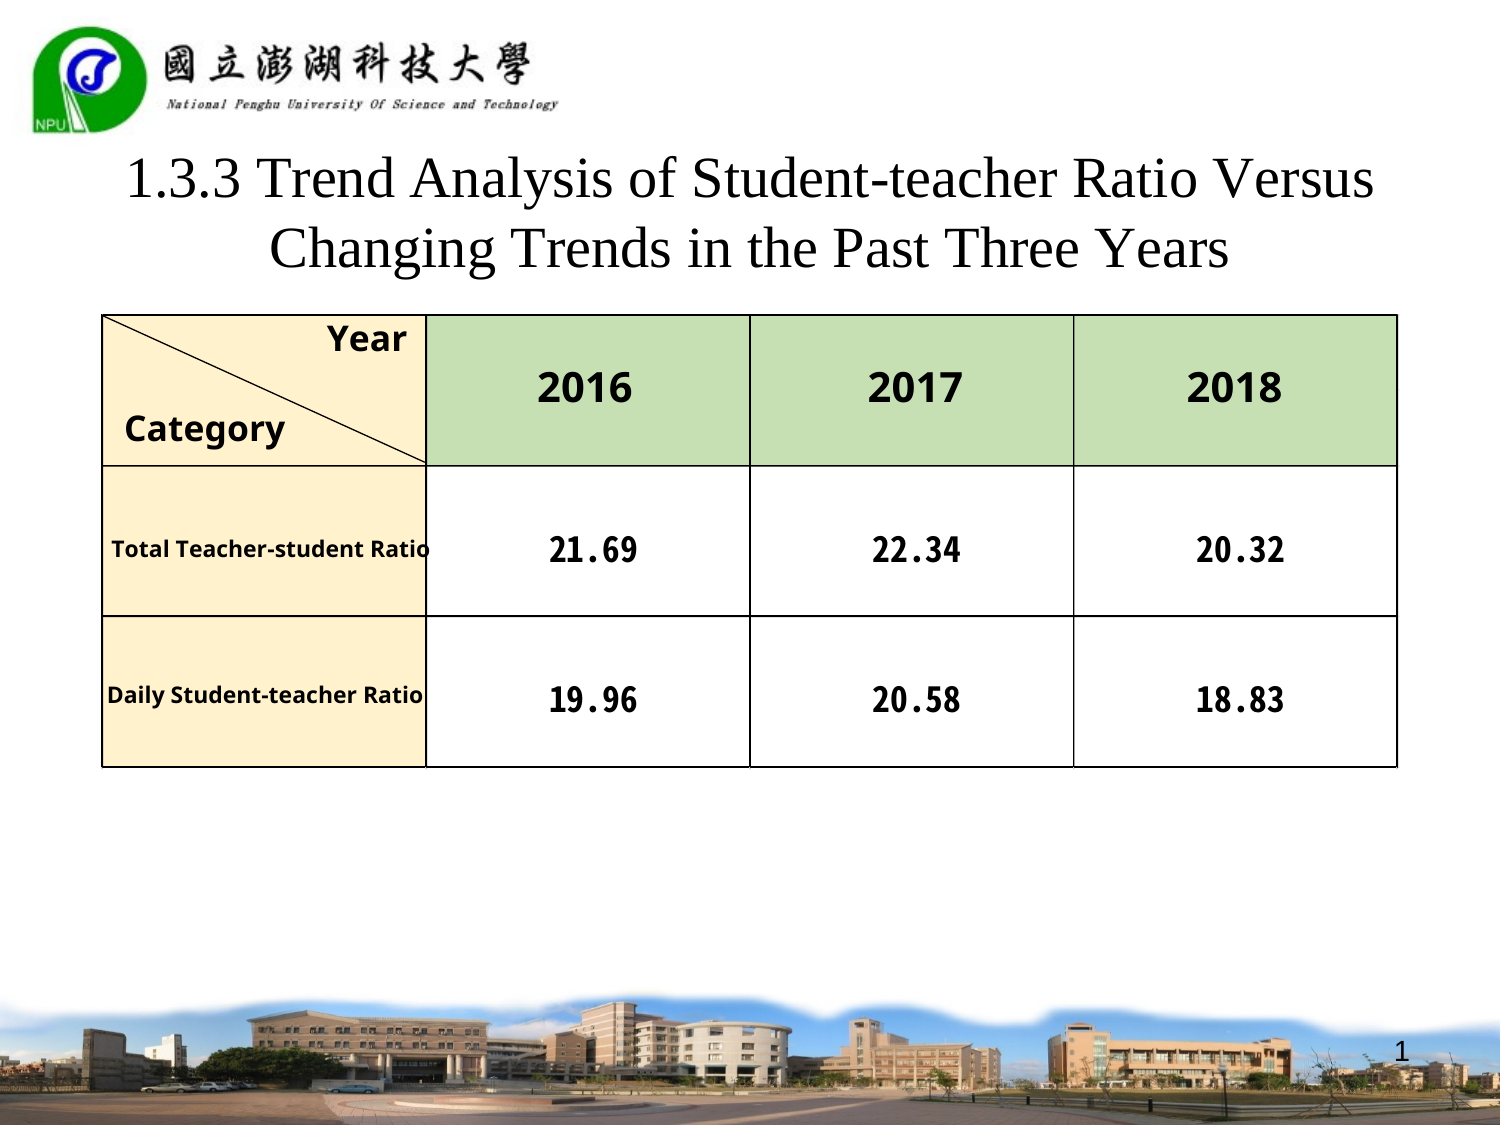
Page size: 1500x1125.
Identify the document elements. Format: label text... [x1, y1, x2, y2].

text_box 21.69 [549, 526, 638, 570]
picture [0, 0, 1500, 1125]
text_box <編號> [1074, 1024, 1426, 1103]
text_box Daily Student-teacher Ratio [106, 680, 425, 709]
text_box 20.58 [872, 677, 962, 721]
text_box Year [118, 316, 408, 359]
text_box 18.83 [1196, 677, 1286, 721]
text_box Category [108, 406, 286, 449]
text_box 20.32 [1196, 526, 1286, 570]
text_box 2017 [867, 360, 964, 412]
text_box 19.96 [549, 677, 638, 721]
text_box Year [118, 324, 194, 359]
text_box Total Teacher-student Ratio [111, 534, 425, 563]
text_box 2018 [1186, 360, 1283, 412]
text_box [101, 314, 1400, 770]
text_box 22.34 [872, 526, 962, 570]
title 1.3.3 Trend Analysis of Student-teacher Ratio Versus Changing Trends in the Past Three Years [75, 150, 1426, 268]
text_box 2016 [536, 360, 634, 412]
